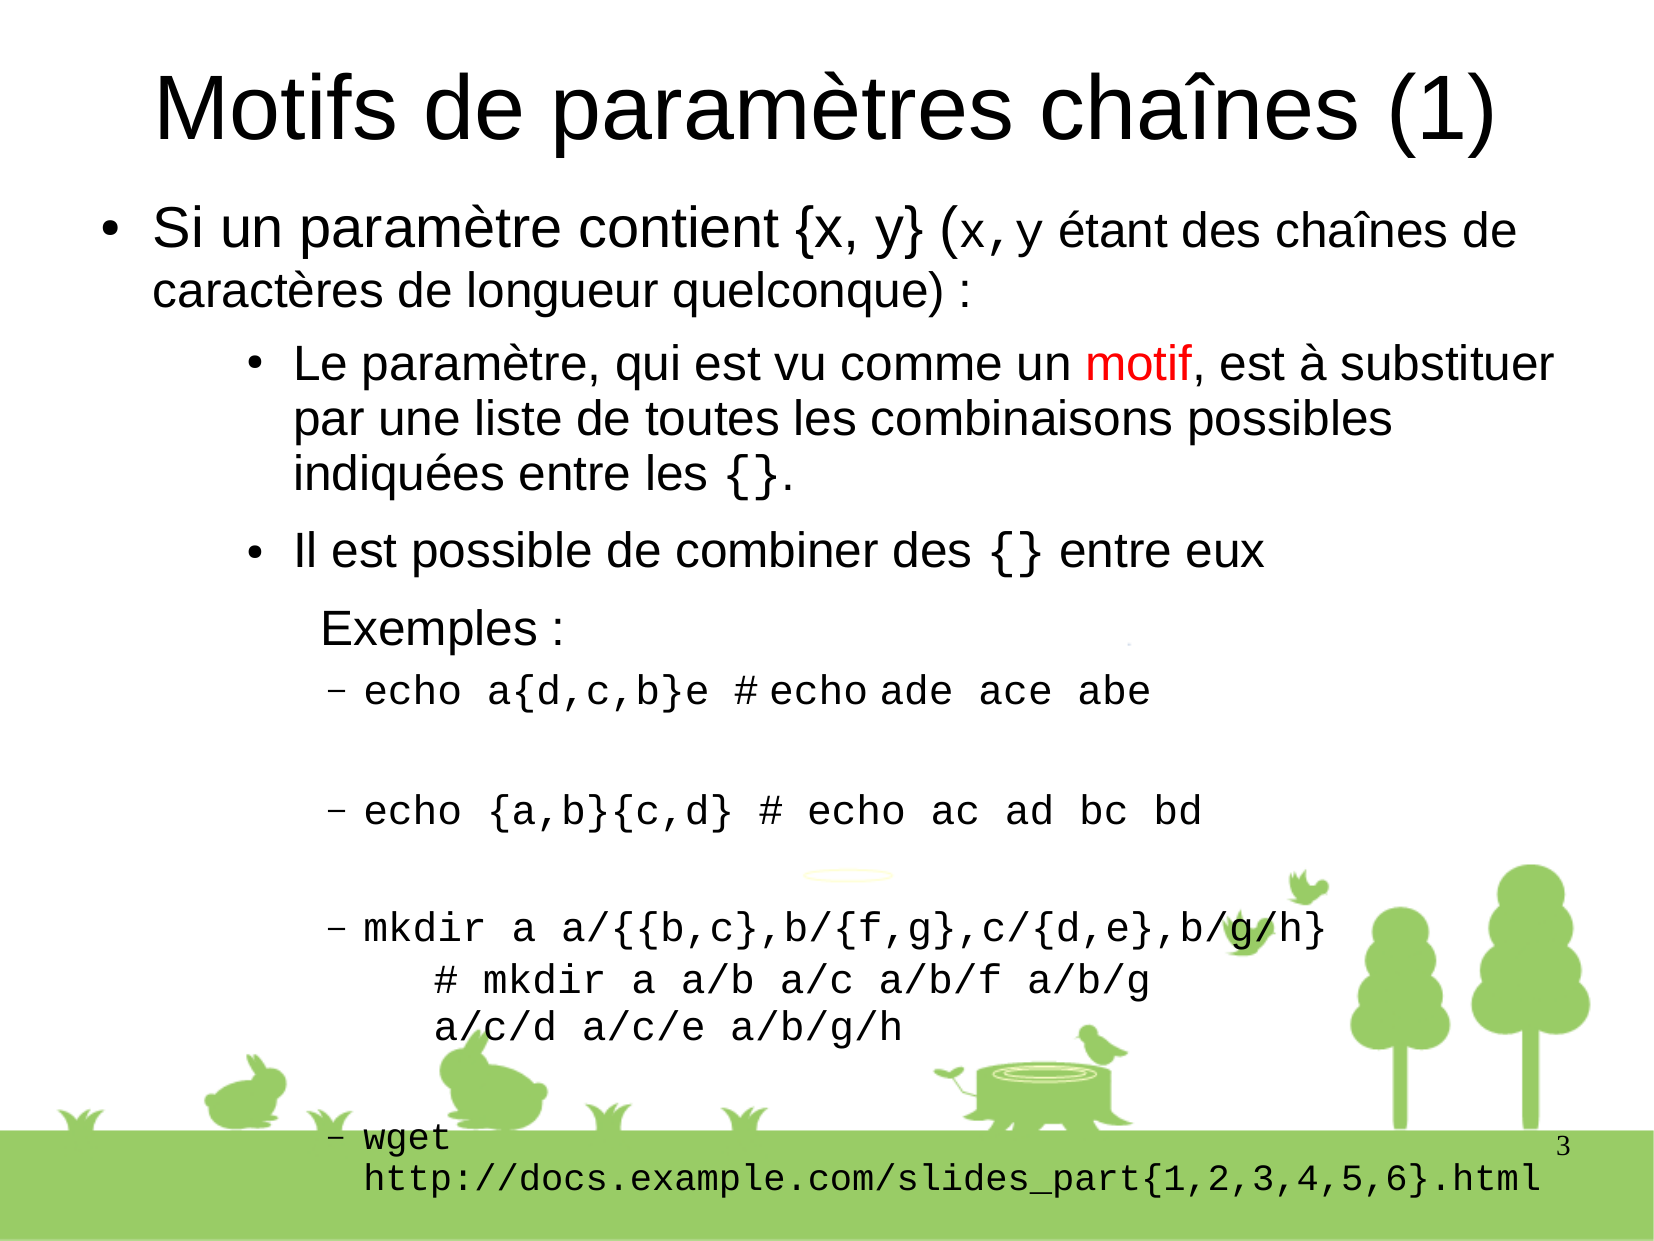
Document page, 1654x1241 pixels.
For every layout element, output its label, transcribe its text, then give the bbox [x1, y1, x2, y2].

title Motifs de paramètres chaînes (1) [82, 49, 1571, 166]
picture [0, 0, 1654, 1241]
list Si un paramètre contient {x, y} (x,y étant des chaînes de caractères de longueur quelconque) : Le paramètre, qui est vu comme un motif, est à substituer par une liste de toutes les combinaisons possibles indiquées entre les {}. Il est possible de combiner des {} entre eux Exemples : echo a{d,c,b}e # echo ade ace abe echo {a,b}{c,d} # echo ac ad bc bd mkdir a a/{{b,c},b/{f,g},c/{d,e},b/g/h} # mkdir a a/b a/c a/b/f a/b/g a/c/d a/c/e a/b/g/h wget http://docs.example.com/slides_part{1,2,3,4,5,6}.html [82, 195, 1619, 1205]
